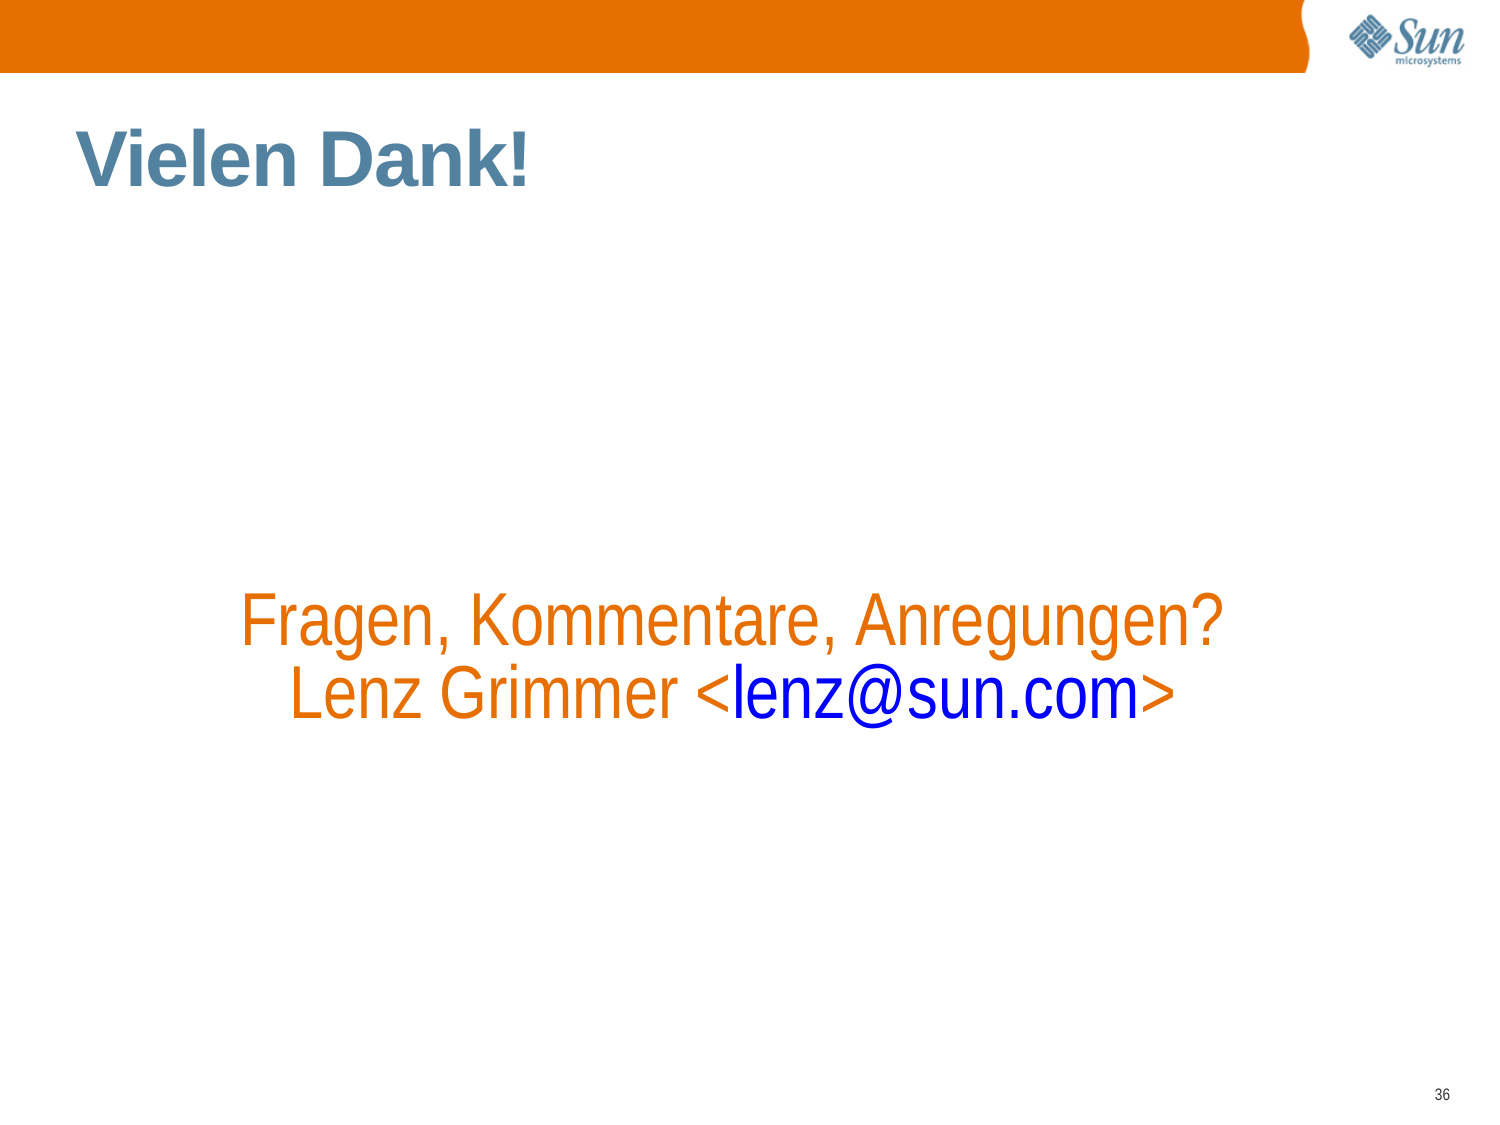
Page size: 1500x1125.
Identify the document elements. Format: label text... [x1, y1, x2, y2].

subtitle Fragen, Kommentare, Anregungen? Lenz Grimmer <lenz@sun.com> [64, 258, 1401, 1062]
title Vielen Dank! [75, 123, 1437, 227]
picture [0, 0, 1500, 73]
